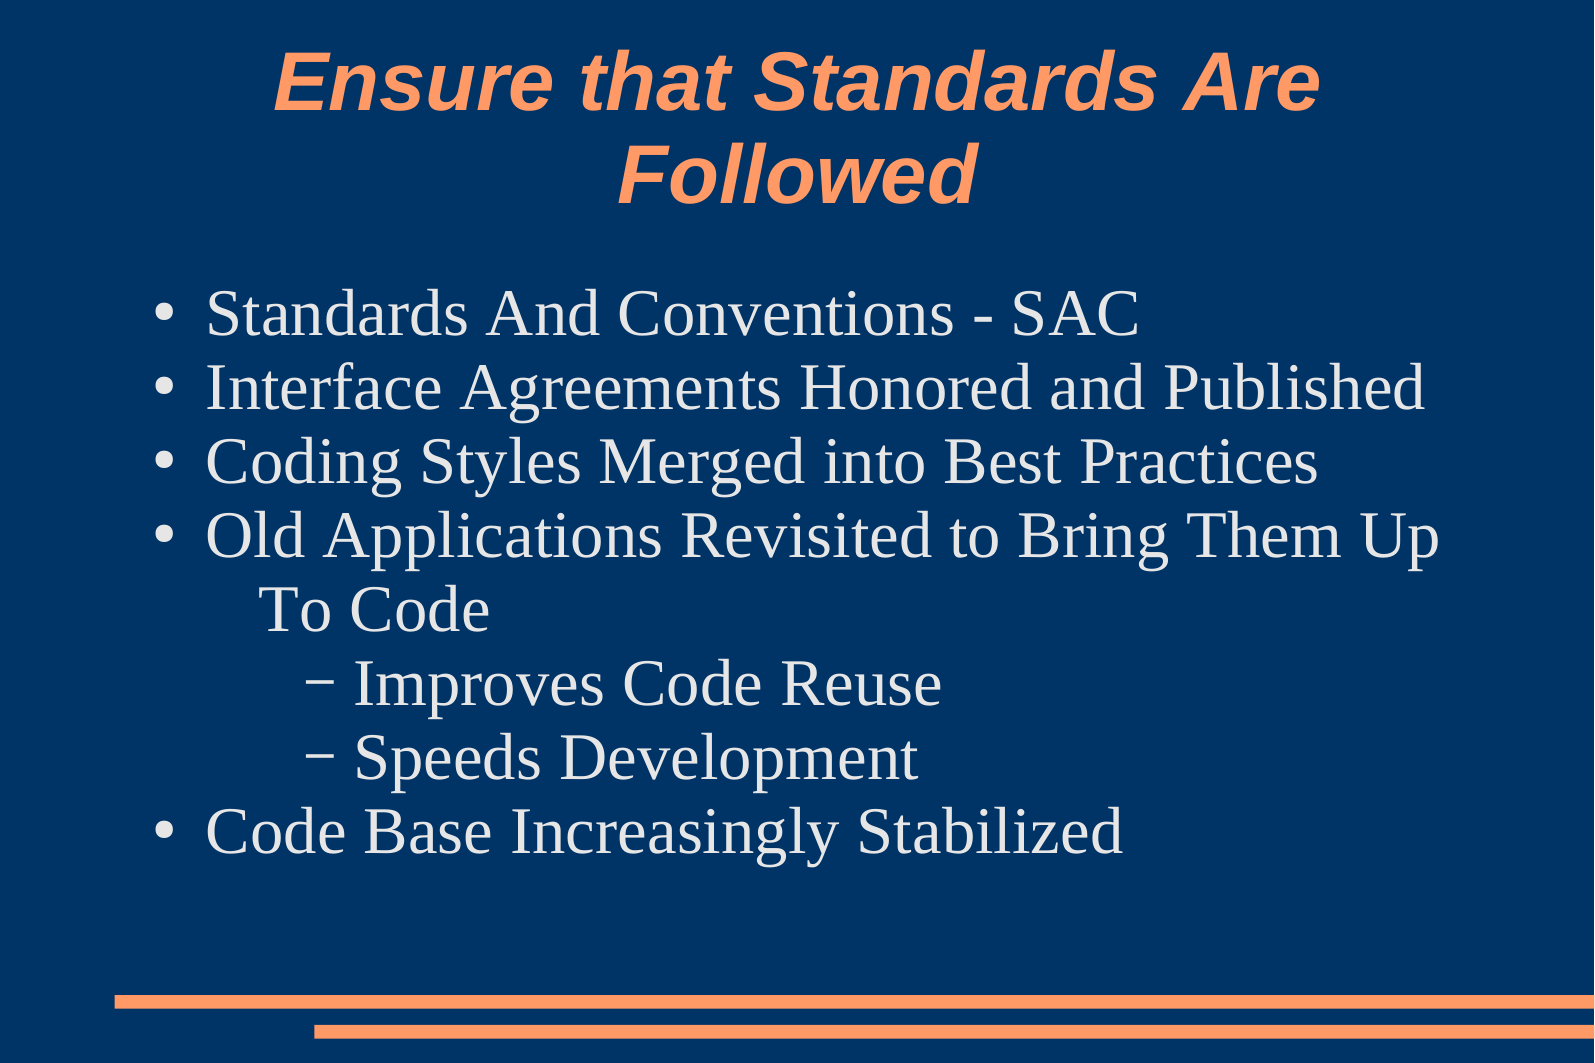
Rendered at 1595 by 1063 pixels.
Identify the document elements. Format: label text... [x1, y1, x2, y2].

title Ensure that Standards Are Followed [117, 39, 1479, 218]
list Standards And Conventions - SAC Interface Agreements Honored and Published Coding Styles Merged into Best Practices Old Applications Revisited to Bring Them Up To Code Improves Code Reuse Speeds Development Code Base Increasingly Stabilized [117, 276, 1505, 971]
